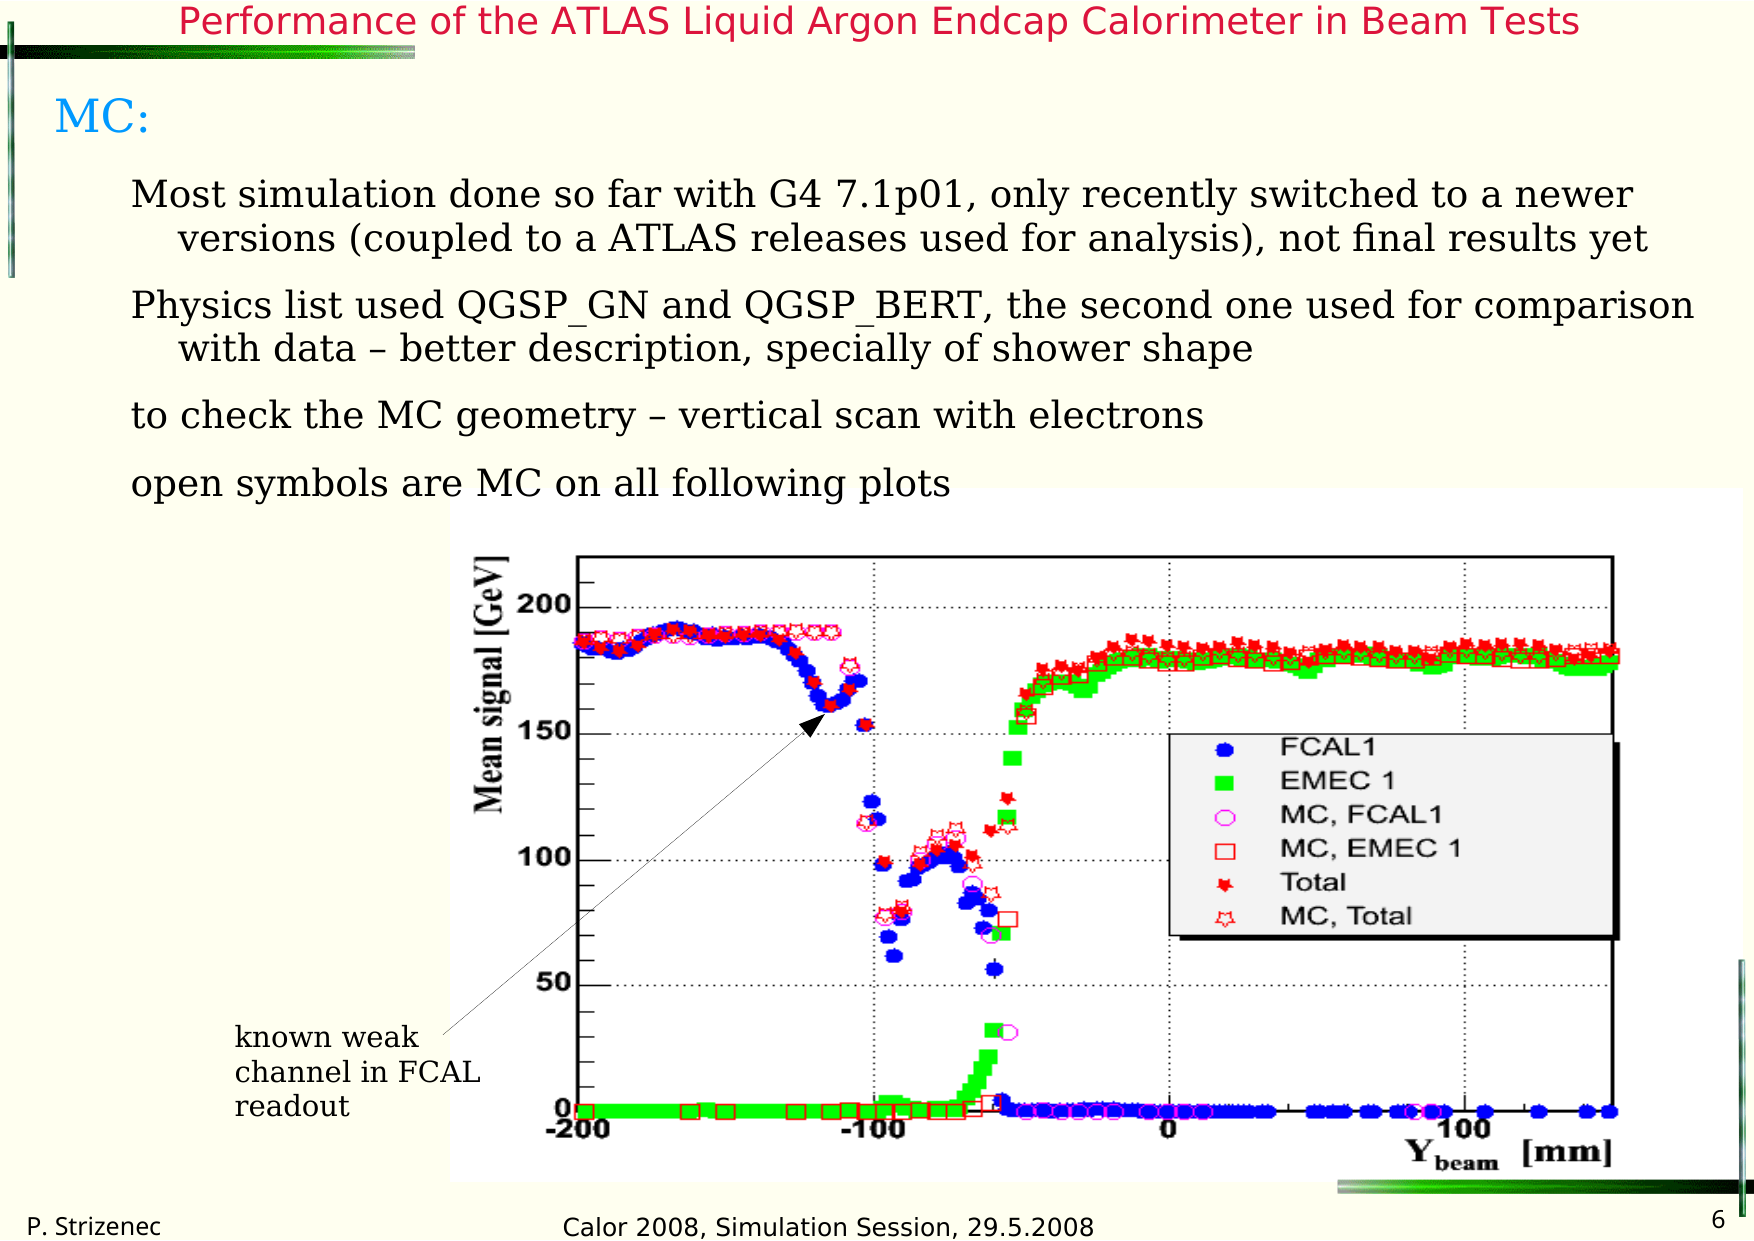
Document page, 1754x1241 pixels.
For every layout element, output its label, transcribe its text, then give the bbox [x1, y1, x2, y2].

text_box Calor 2008, Simulation Session, 29.5.2008 [562, 1213, 1151, 1241]
list MC: Most simulation done so far with G4 7.1p01, only recently switched to a newer versions (coupled to a ATLAS releases used for analysis), not final results yet Physics list used QGSP_GN and QGSP_BERT, the second one used for comparison with data – better description, specially of shower shape to check the MC geometry – vertical scan with electrons open symbols are MC on all following plots [36, 89, 1713, 1153]
picture [450, 488, 1754, 1201]
text_box known weak channel in FCAL readout [234, 1020, 532, 1124]
picture [0, 21, 415, 278]
text_box P. Strizenec [0, 1208, 188, 1241]
text_box Performance of the ATLAS Liquid Argon Endcap Calorimeter in Beam Tests [17, 0, 1743, 44]
text_box <number> [1661, 1201, 1754, 1233]
